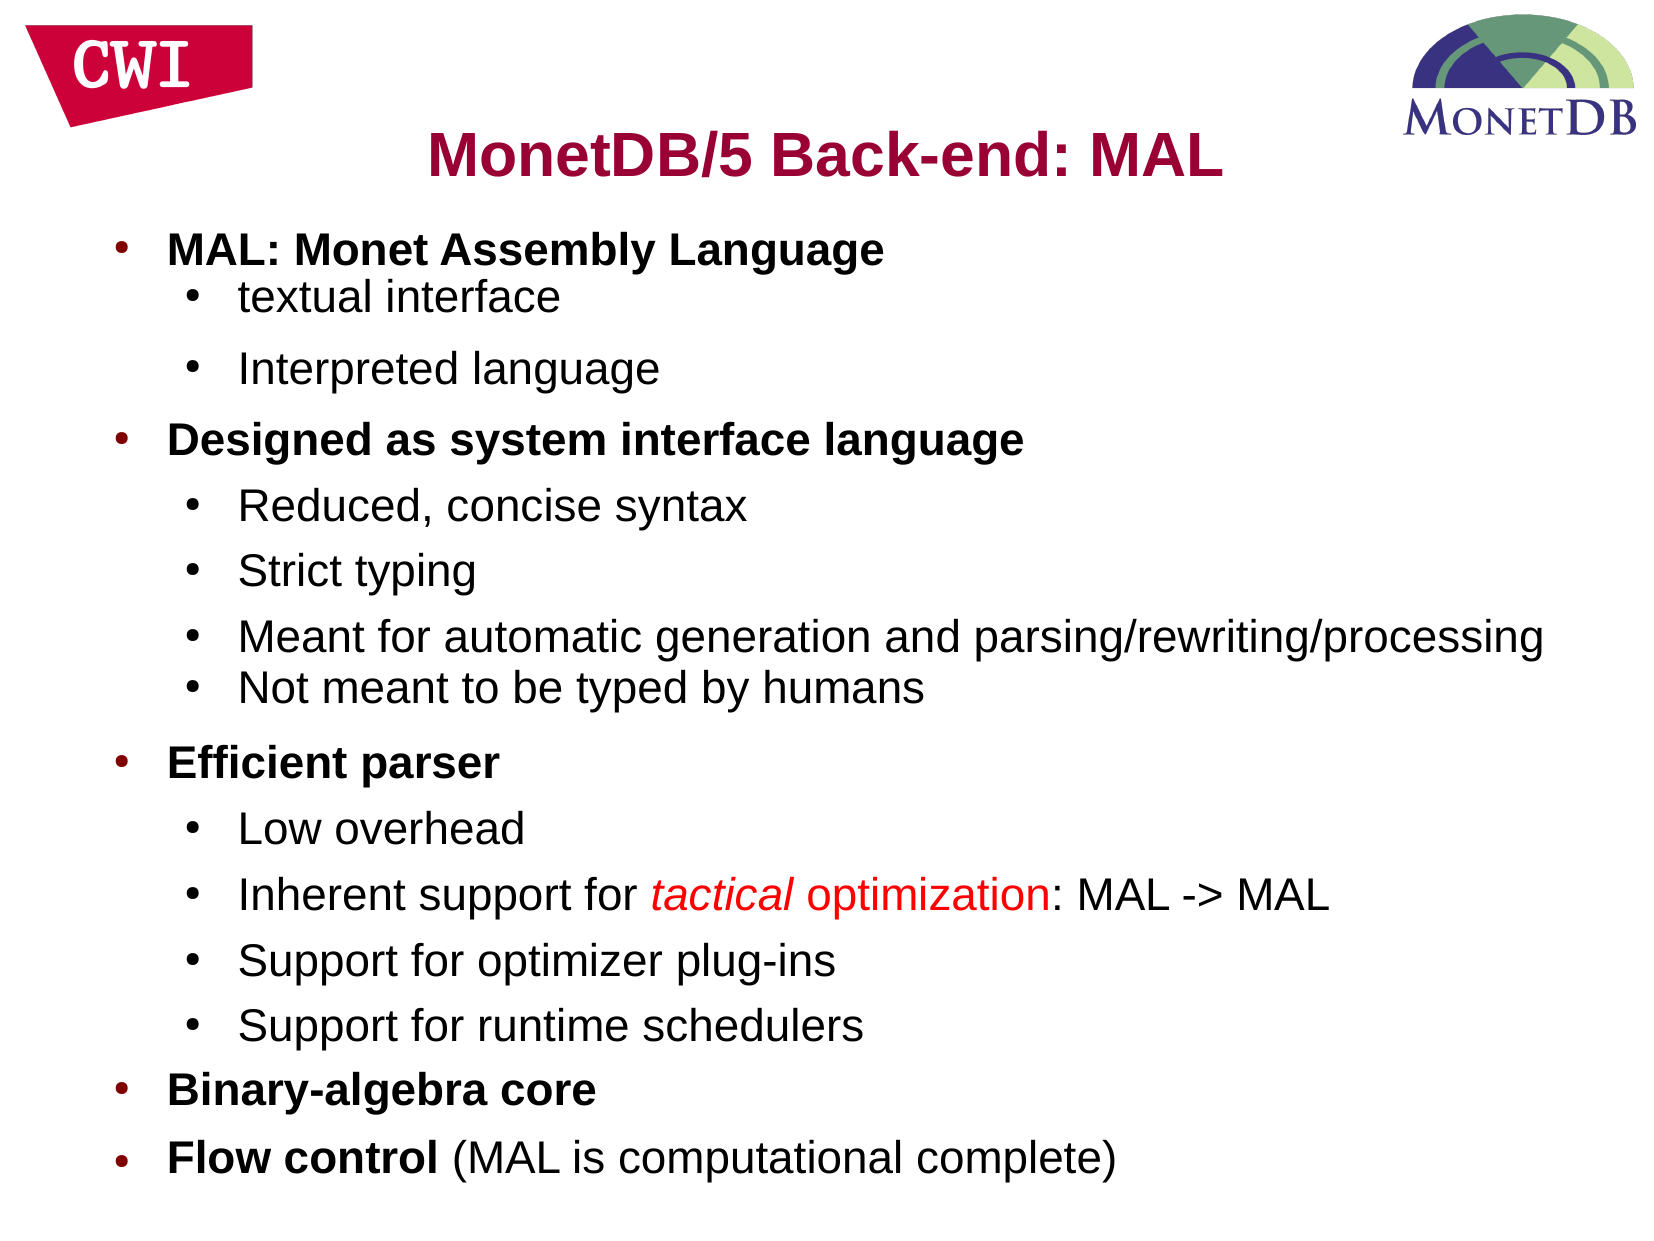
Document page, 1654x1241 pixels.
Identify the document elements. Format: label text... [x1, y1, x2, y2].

picture [1403, 14, 1636, 105]
picture [0, 0, 278, 105]
list MAL: Monet Assembly Language textual interface Interpreted language Designed as system interface language Reduced, concise syntax Strict typing Meant for automatic generation and parsing/rewriting/processing Not meant to be typed by humans Efficient parser Low overhead Inherent support for tactical optimization: MAL -> MAL Support for optimizer plug-ins Support for runtime schedulers Binary-algebra core Flow control (MAL is computational complete)‏ [81, 219, 1637, 1233]
text_box MonetDB/5 Back-end: MAL [0, 105, 1654, 210]
